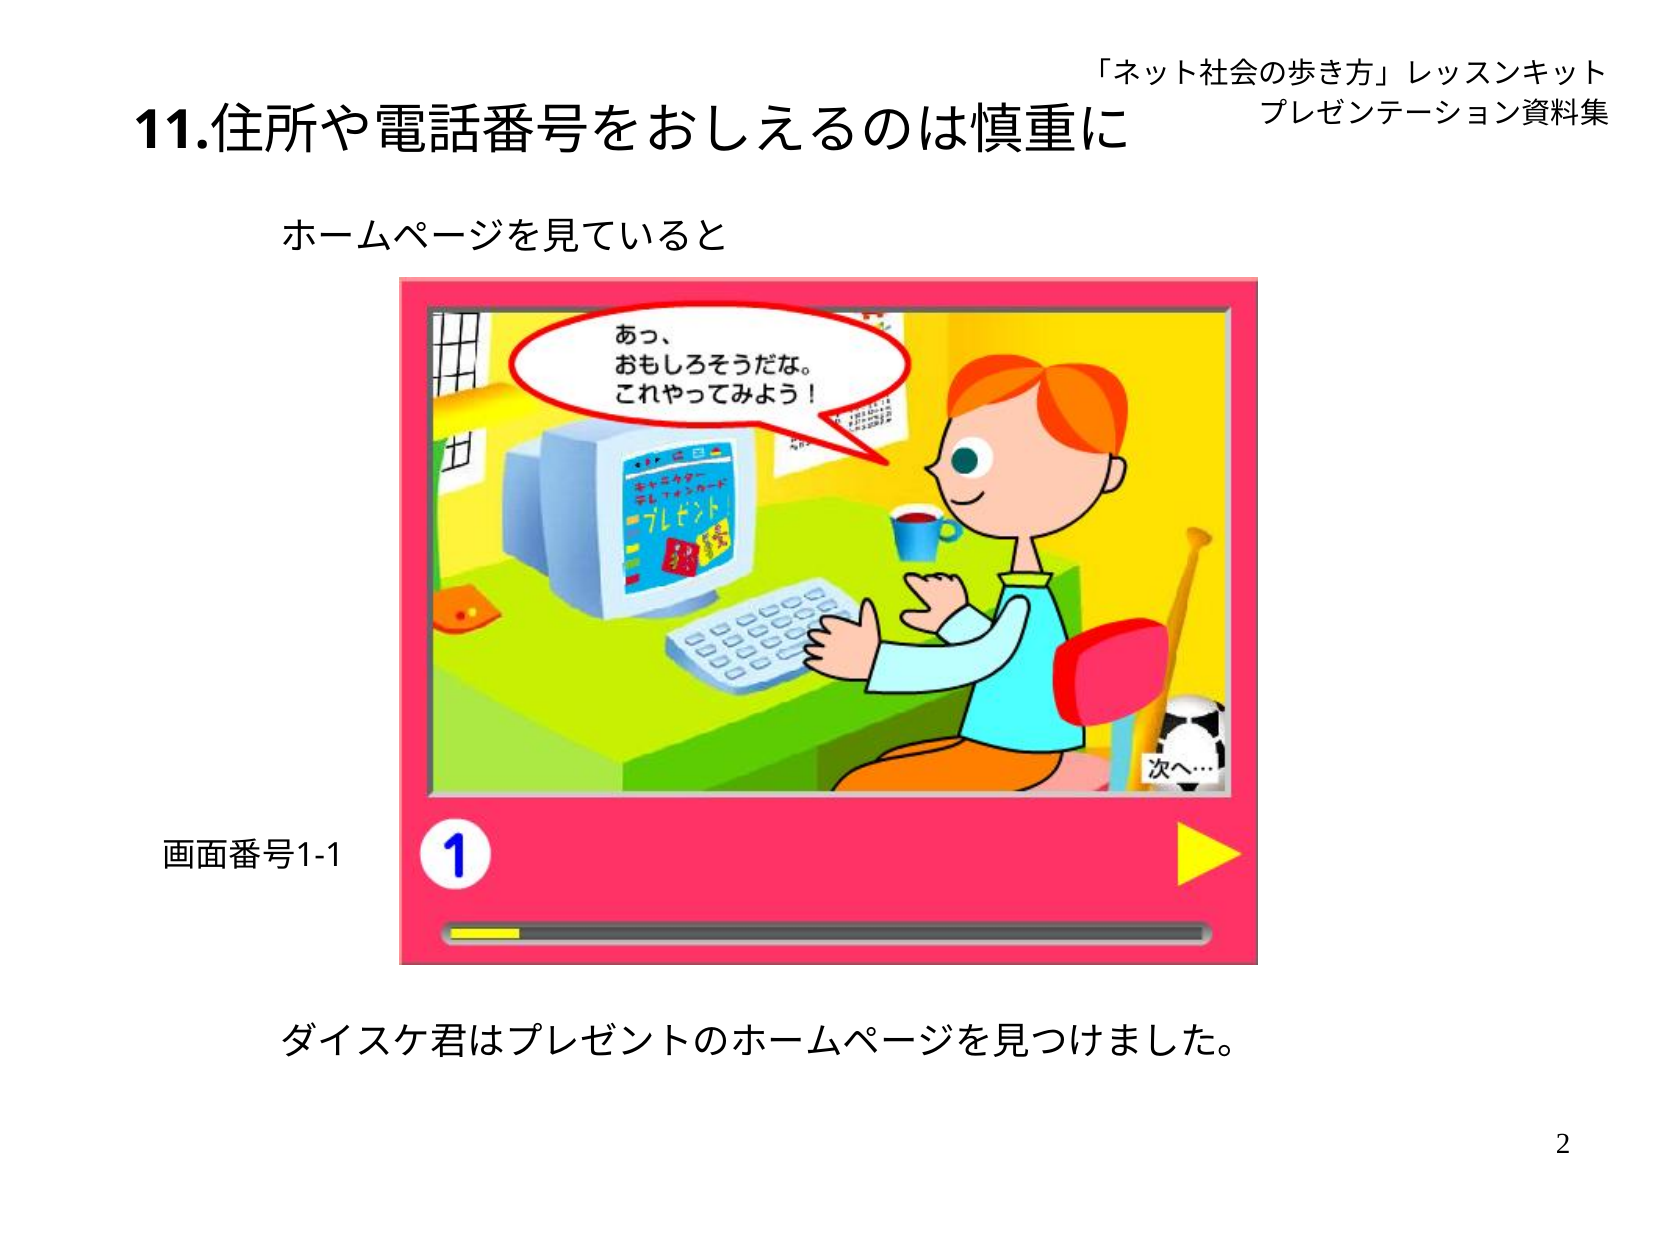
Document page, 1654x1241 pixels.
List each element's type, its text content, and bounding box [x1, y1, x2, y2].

text_box ホームページを見ていると [265, 206, 945, 267]
picture [399, 277, 1258, 965]
text_box 11.住所や電話番号をおしえるのは慎重に [118, 88, 1241, 169]
text_box 「ネット社会の歩き方」レッスンキット プレゼンテーション資料集 [1062, 44, 1625, 139]
text_box ダイスケ君はプレゼントのホームページを見つけました。 [265, 1003, 1447, 1074]
text_box 画面番号1-1 [147, 826, 384, 882]
